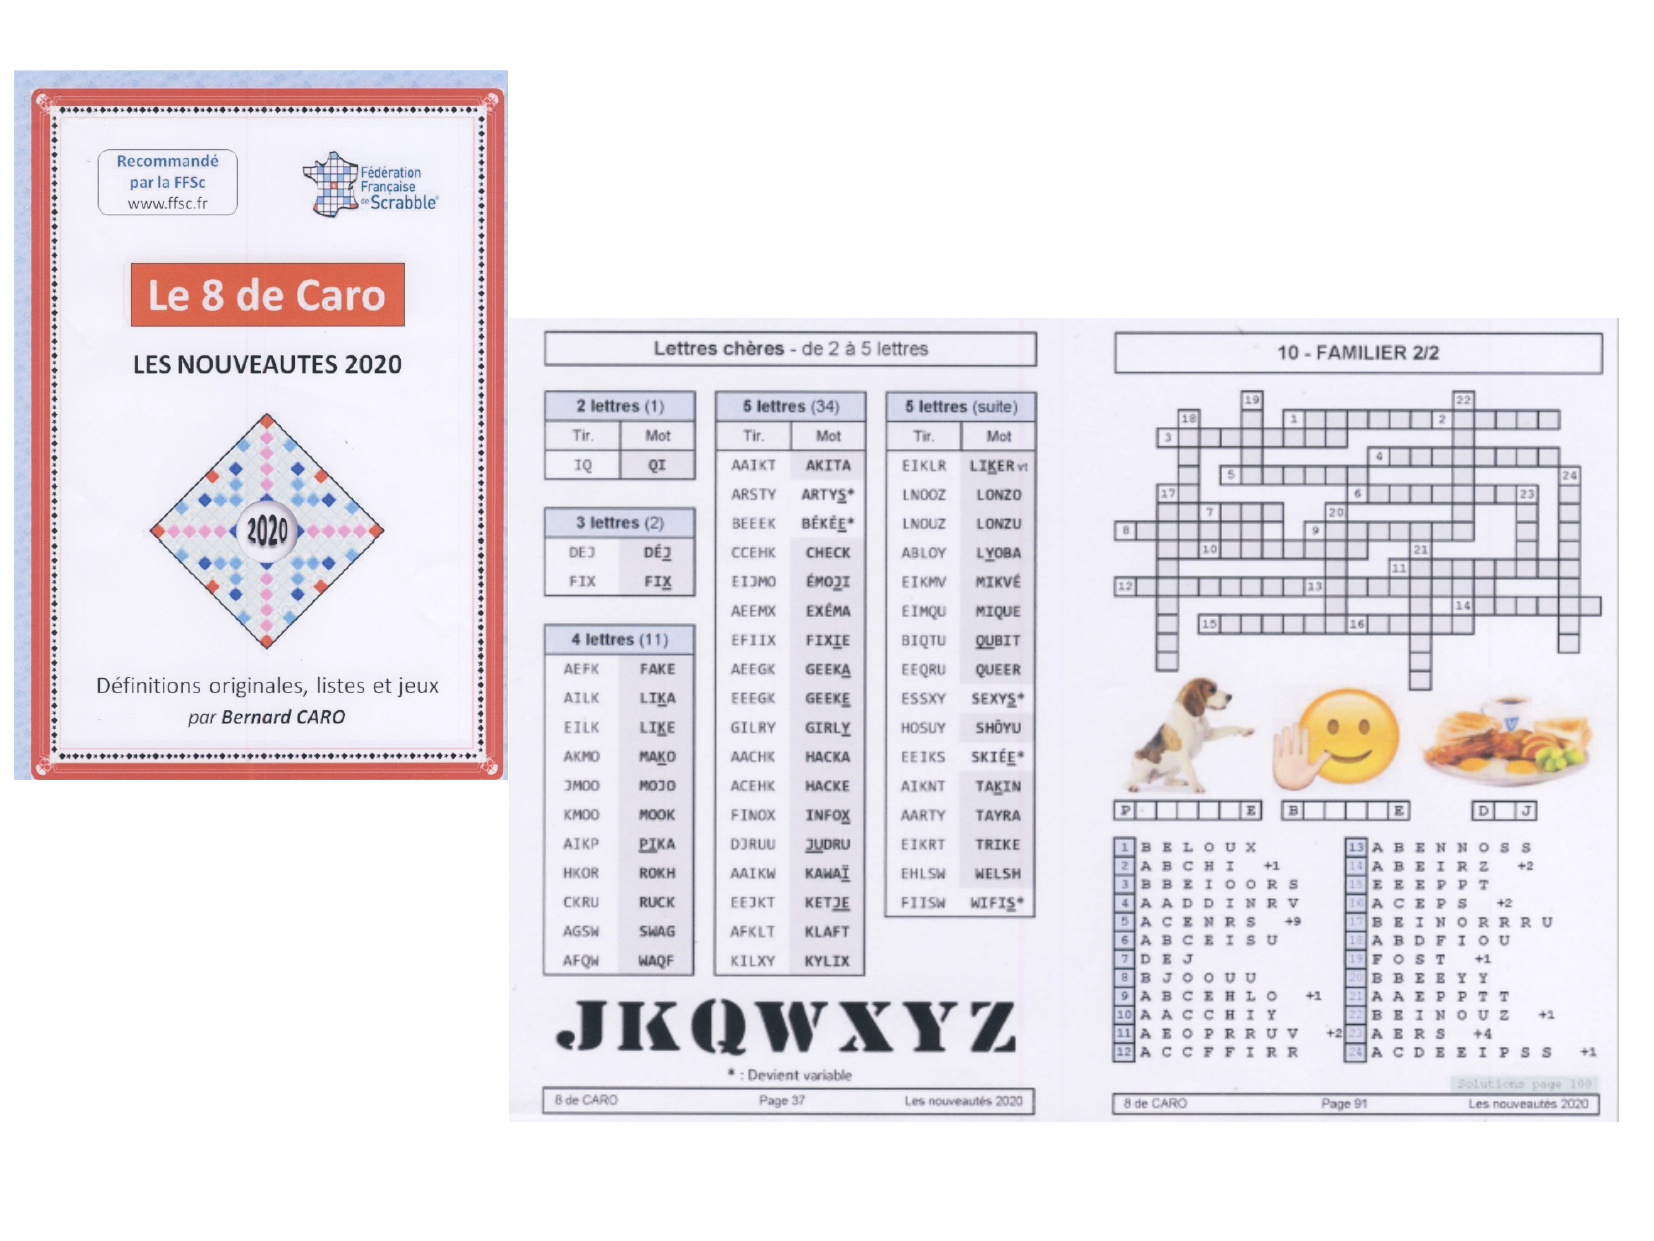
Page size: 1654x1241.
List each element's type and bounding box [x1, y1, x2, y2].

picture [509, 318, 1619, 1122]
picture [14, 70, 508, 780]
